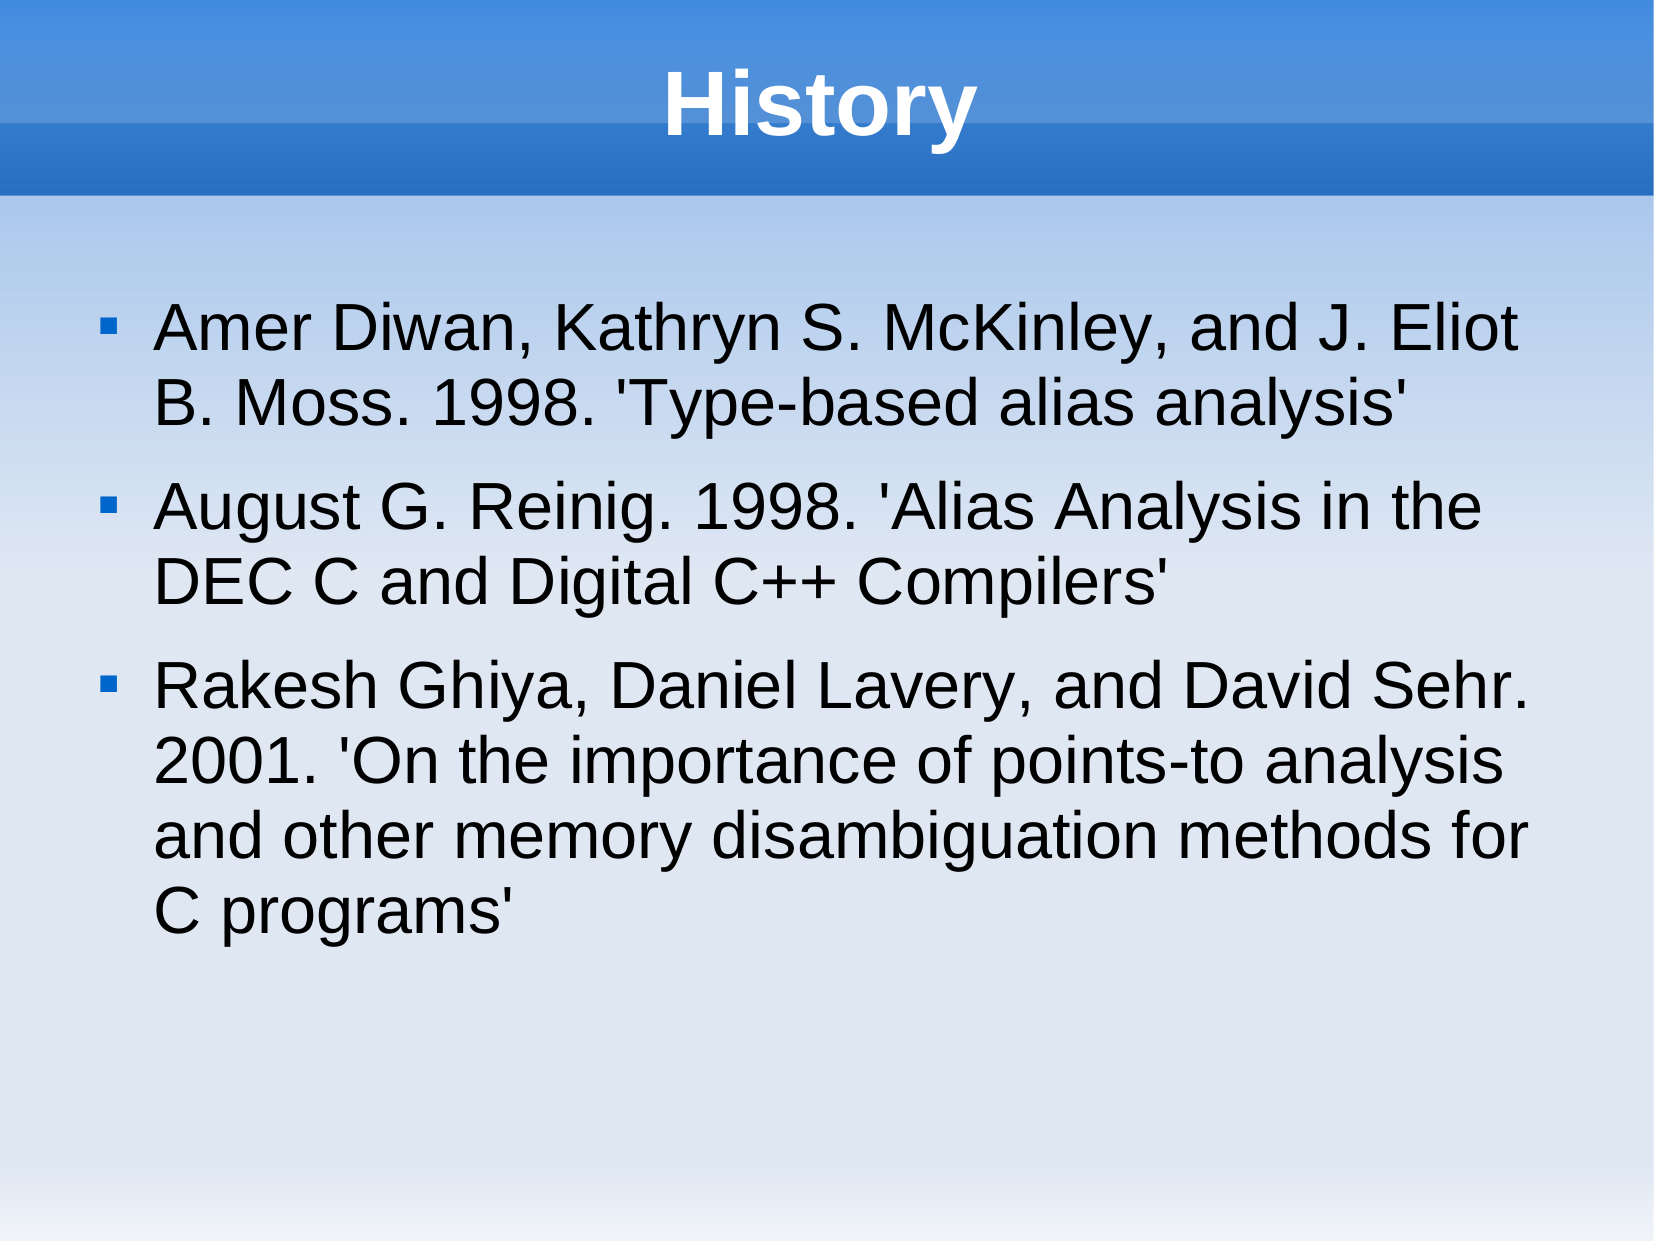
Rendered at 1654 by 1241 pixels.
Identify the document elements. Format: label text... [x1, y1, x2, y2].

picture [0, 0, 1654, 1241]
list Amer Diwan, Kathryn S. McKinley, and J. Eliot B. Moss. 1998. 'Type-based alias analysis' August G. Reinig. 1998. 'Alias Analysis in the DEC C and Digital C++ Compilers' Rakesh Ghiya, Daniel Lavery, and David Sehr. 2001. 'On the importance of points-to analysis and other memory disambiguation methods for C programs' [82, 290, 1571, 1109]
title History [76, 0, 1565, 208]
